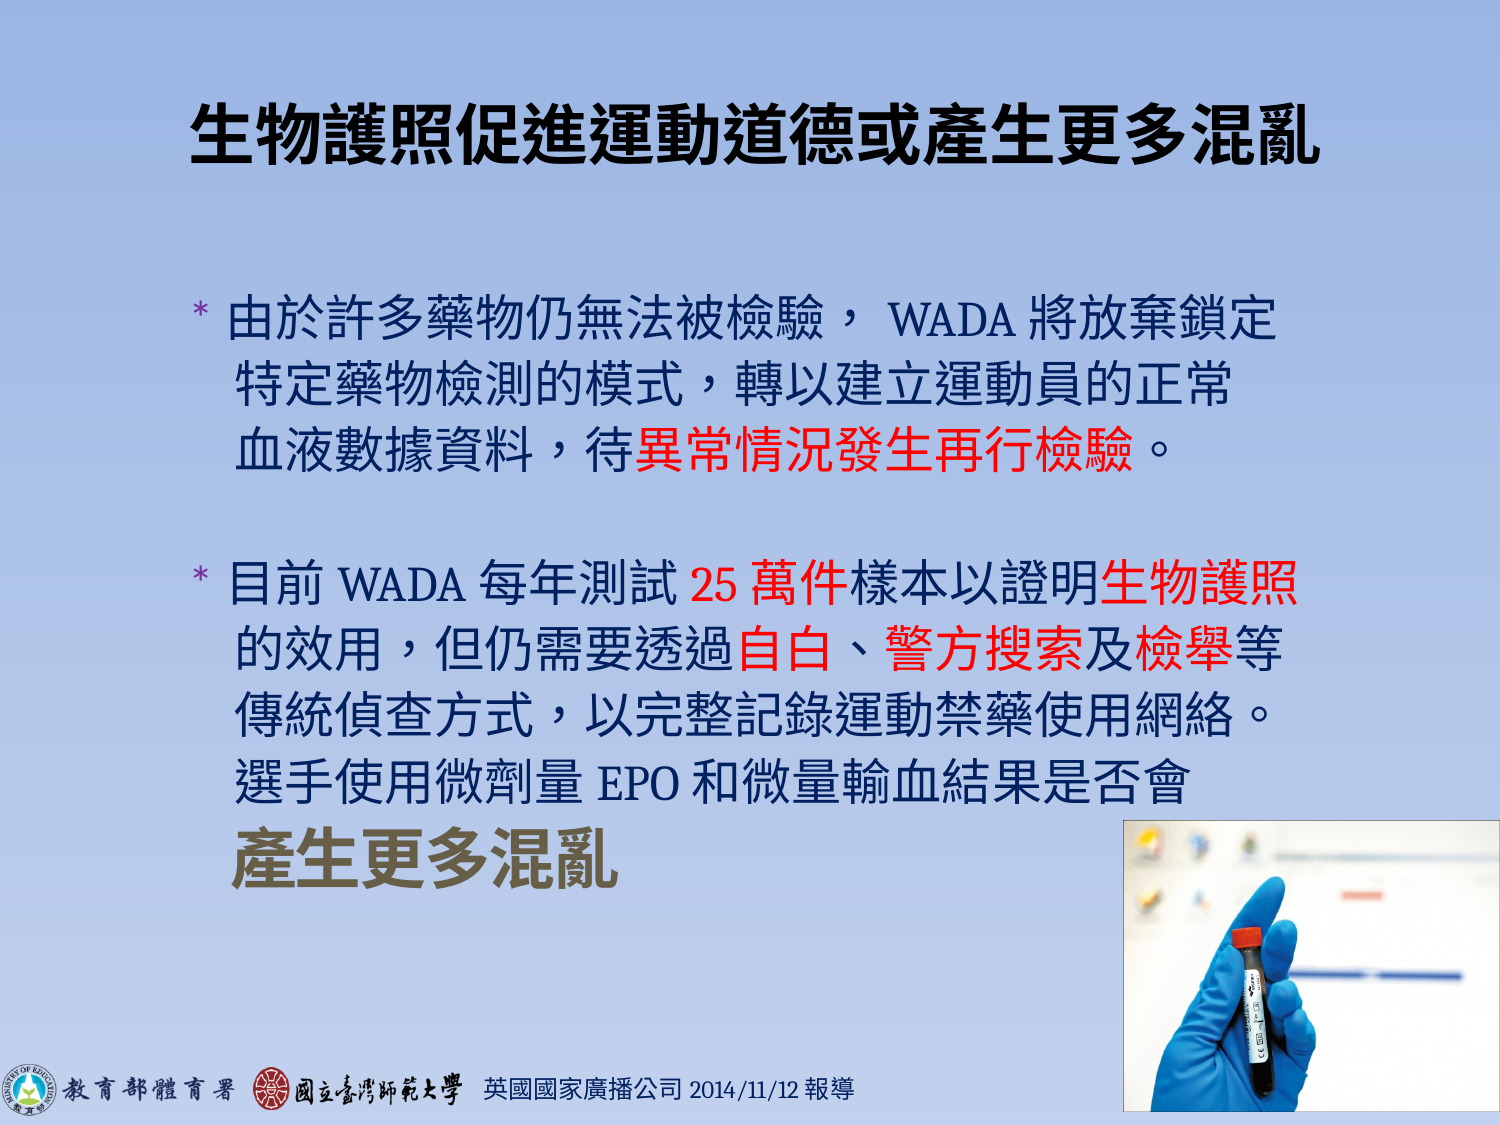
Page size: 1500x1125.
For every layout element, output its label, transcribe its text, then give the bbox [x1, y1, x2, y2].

text_box 英國國家廣播公司2014/11/12報導 [469, 1066, 1123, 1111]
subtitle *由於許多藥物仍無法被檢驗，WADA將放棄鎖定 特定藥物檢測的模式，轉以建立運動員的正常 血液數據資料，待異常情況發生再行檢驗。 *目前WADA每年測試25萬件樣本以證明生物護照 的效用，但仍需要透過自白、警方搜索及檢舉等 傳統偵查方式，以完整記錄運動禁藥使用網絡。 選手使用微劑量EPO和微量輸血結果是否會 產生更多混亂 [92, 278, 1347, 454]
picture [1123, 820, 1500, 1112]
title 生物護照促進運動道德或產生更多混亂 [136, 55, 1375, 210]
